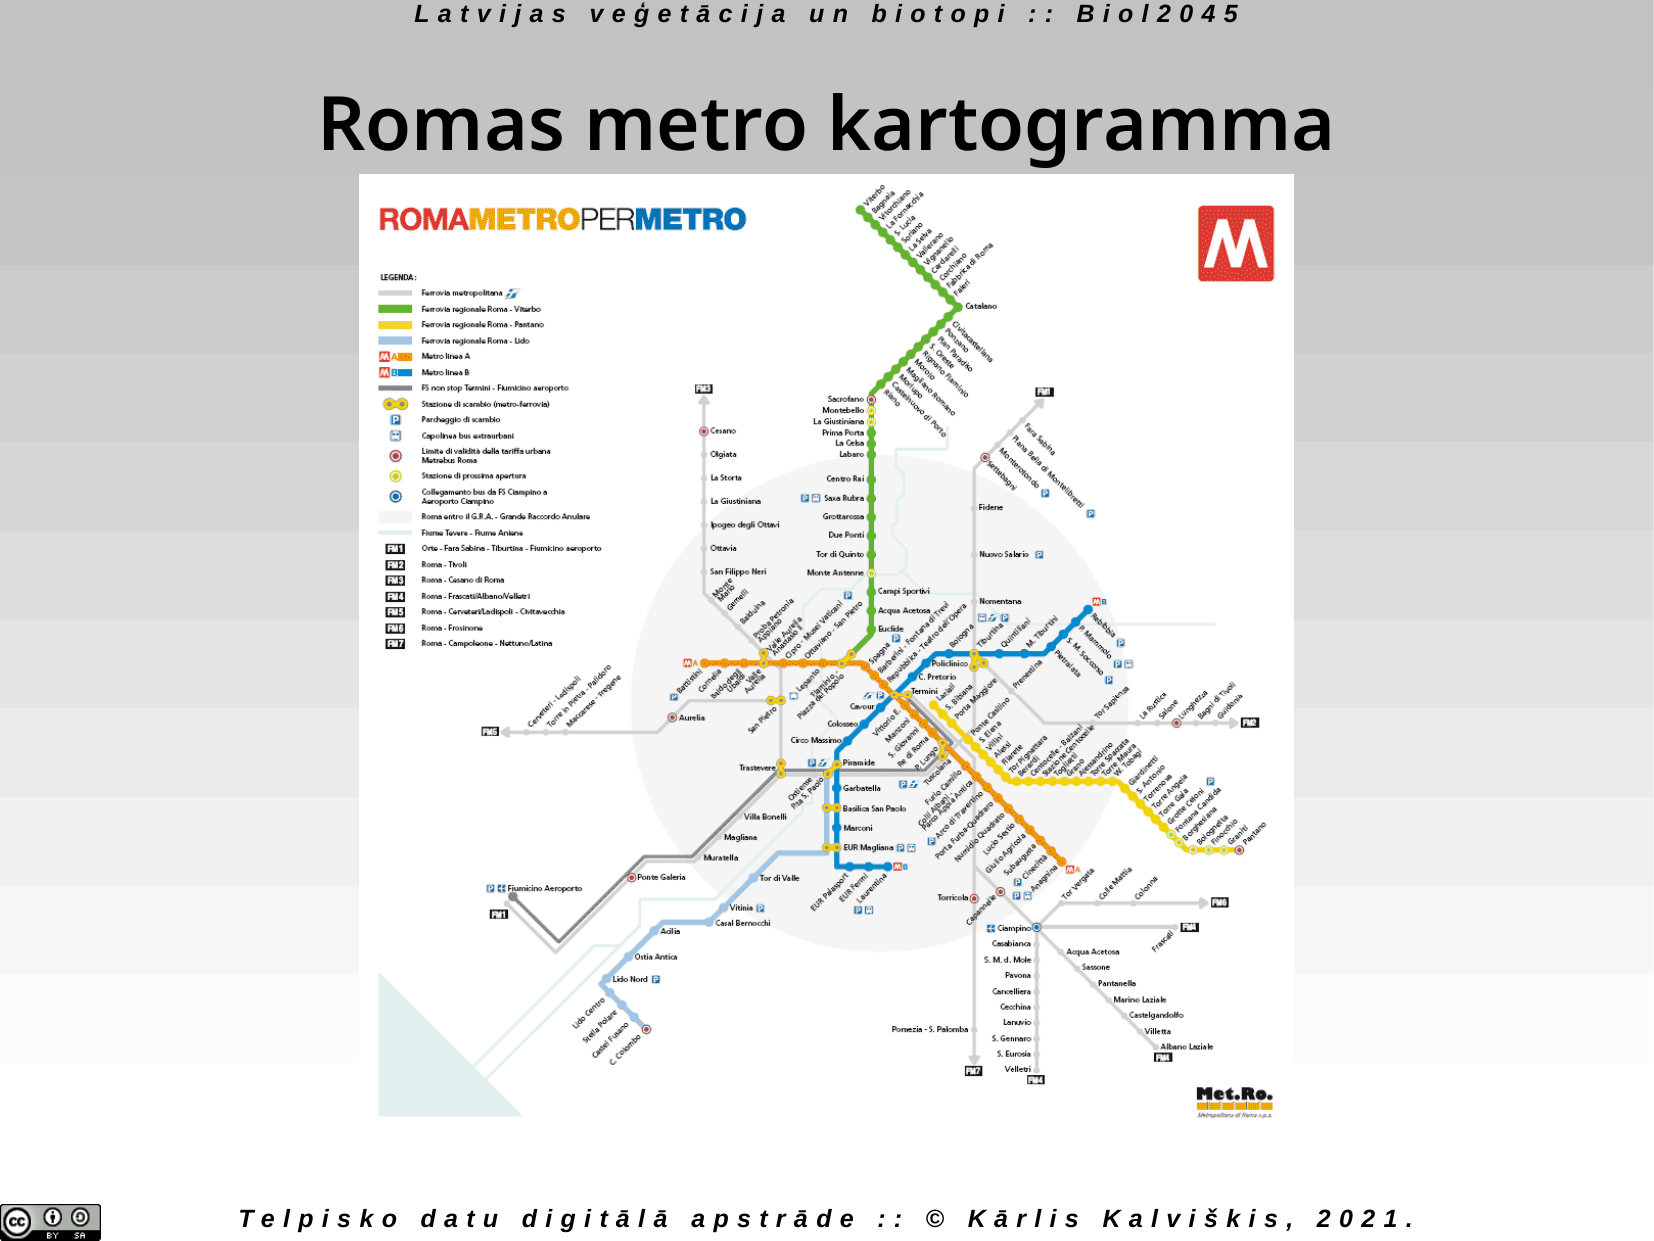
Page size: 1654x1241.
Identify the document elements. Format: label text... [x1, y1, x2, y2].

title Romas metro kartogramma [29, 49, 1625, 296]
picture [0, 0, 1654, 1241]
